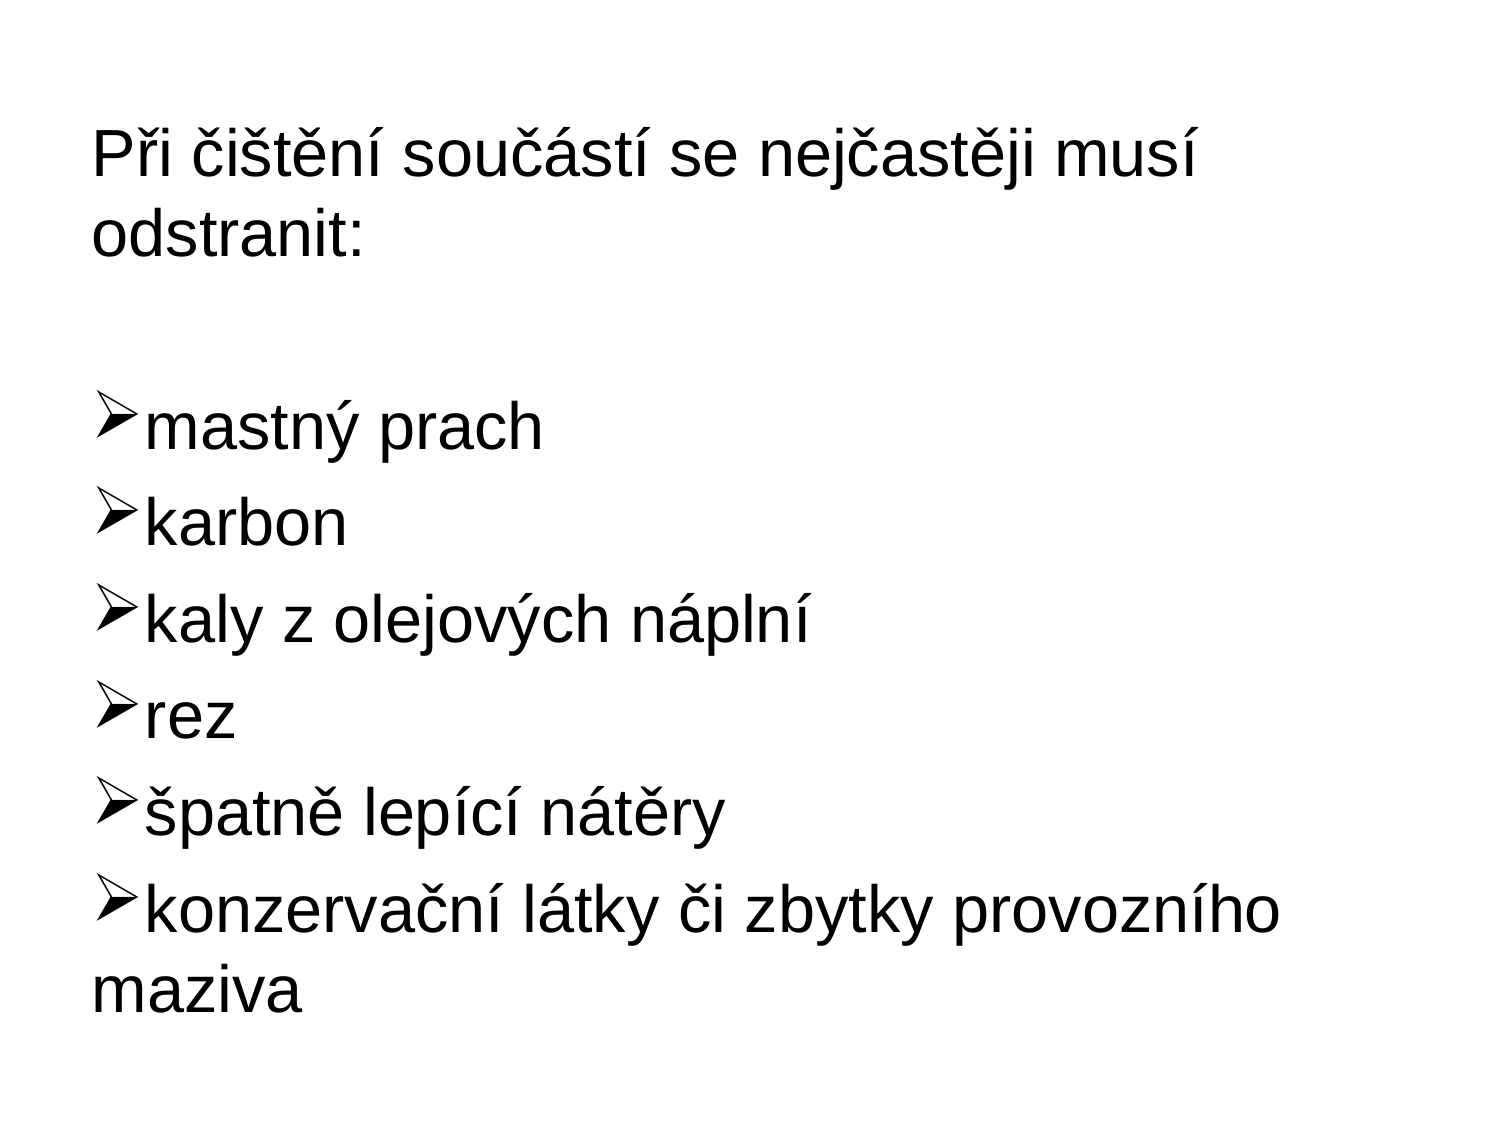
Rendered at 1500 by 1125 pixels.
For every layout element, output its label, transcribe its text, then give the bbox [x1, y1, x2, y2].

list Při čištění součástí se nejčastěji musí odstranit: mastný prach karbon kaly z olejových náplní rez špatně lepící nátěry konzervační látky či zbytky provozního maziva [76, 101, 1427, 1125]
